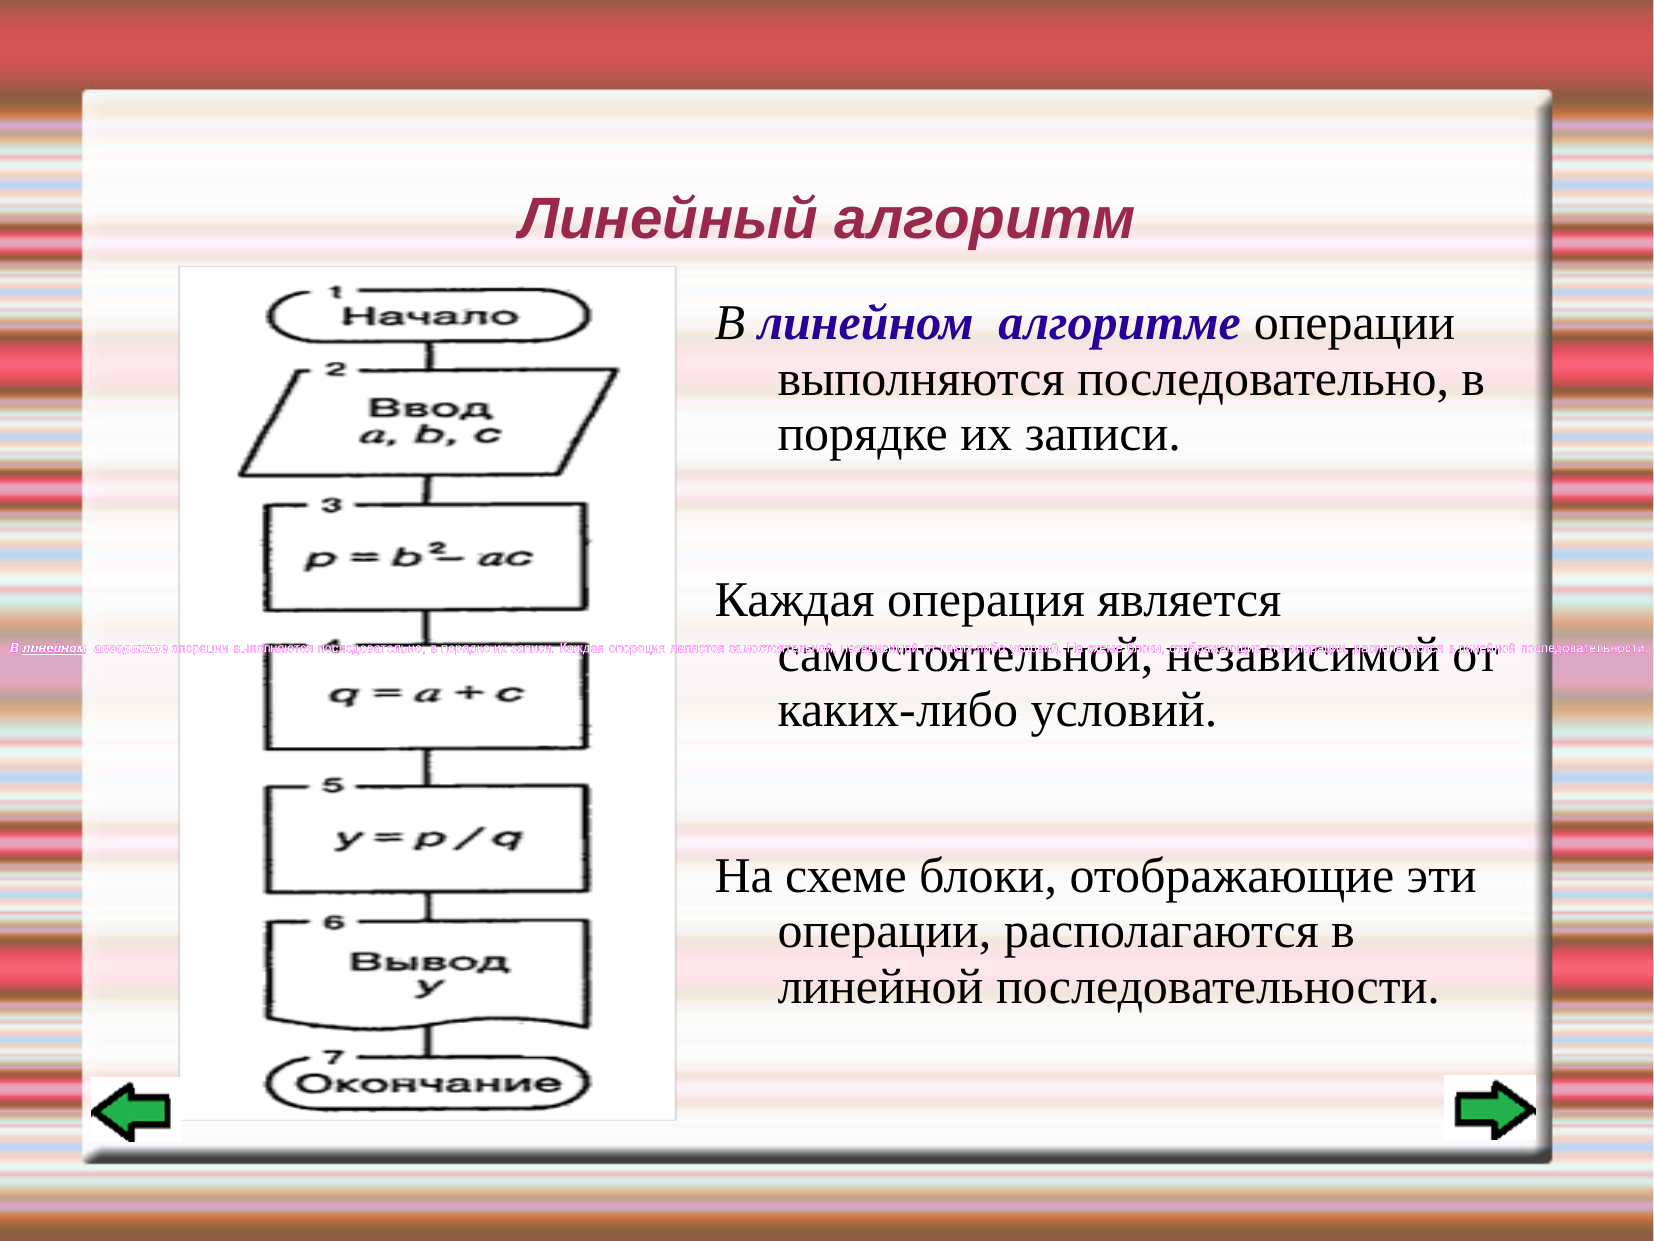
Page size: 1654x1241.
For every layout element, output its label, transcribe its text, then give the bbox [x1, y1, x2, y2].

list В линейном алгоритме операции выполняются последовательно, в порядке их записи. Каждая операция является самостоятельной, независимой от каких-либо условий. На схеме блоки, отображающие эти операции, располагаются в линейной последовательности. [708, 699, 1517, 1028]
list В линейном алгоритме операции выполняются последовательно, в порядке их записи. Каждая операция является самостоятельной, независимой от каких-либо условий. На схеме блоки, отображающие эти операции, располагаются в линейной последовательности. [708, 295, 1517, 635]
title Линейный алгоритм [121, 114, 1534, 322]
picture [0, 0, 1654, 1241]
